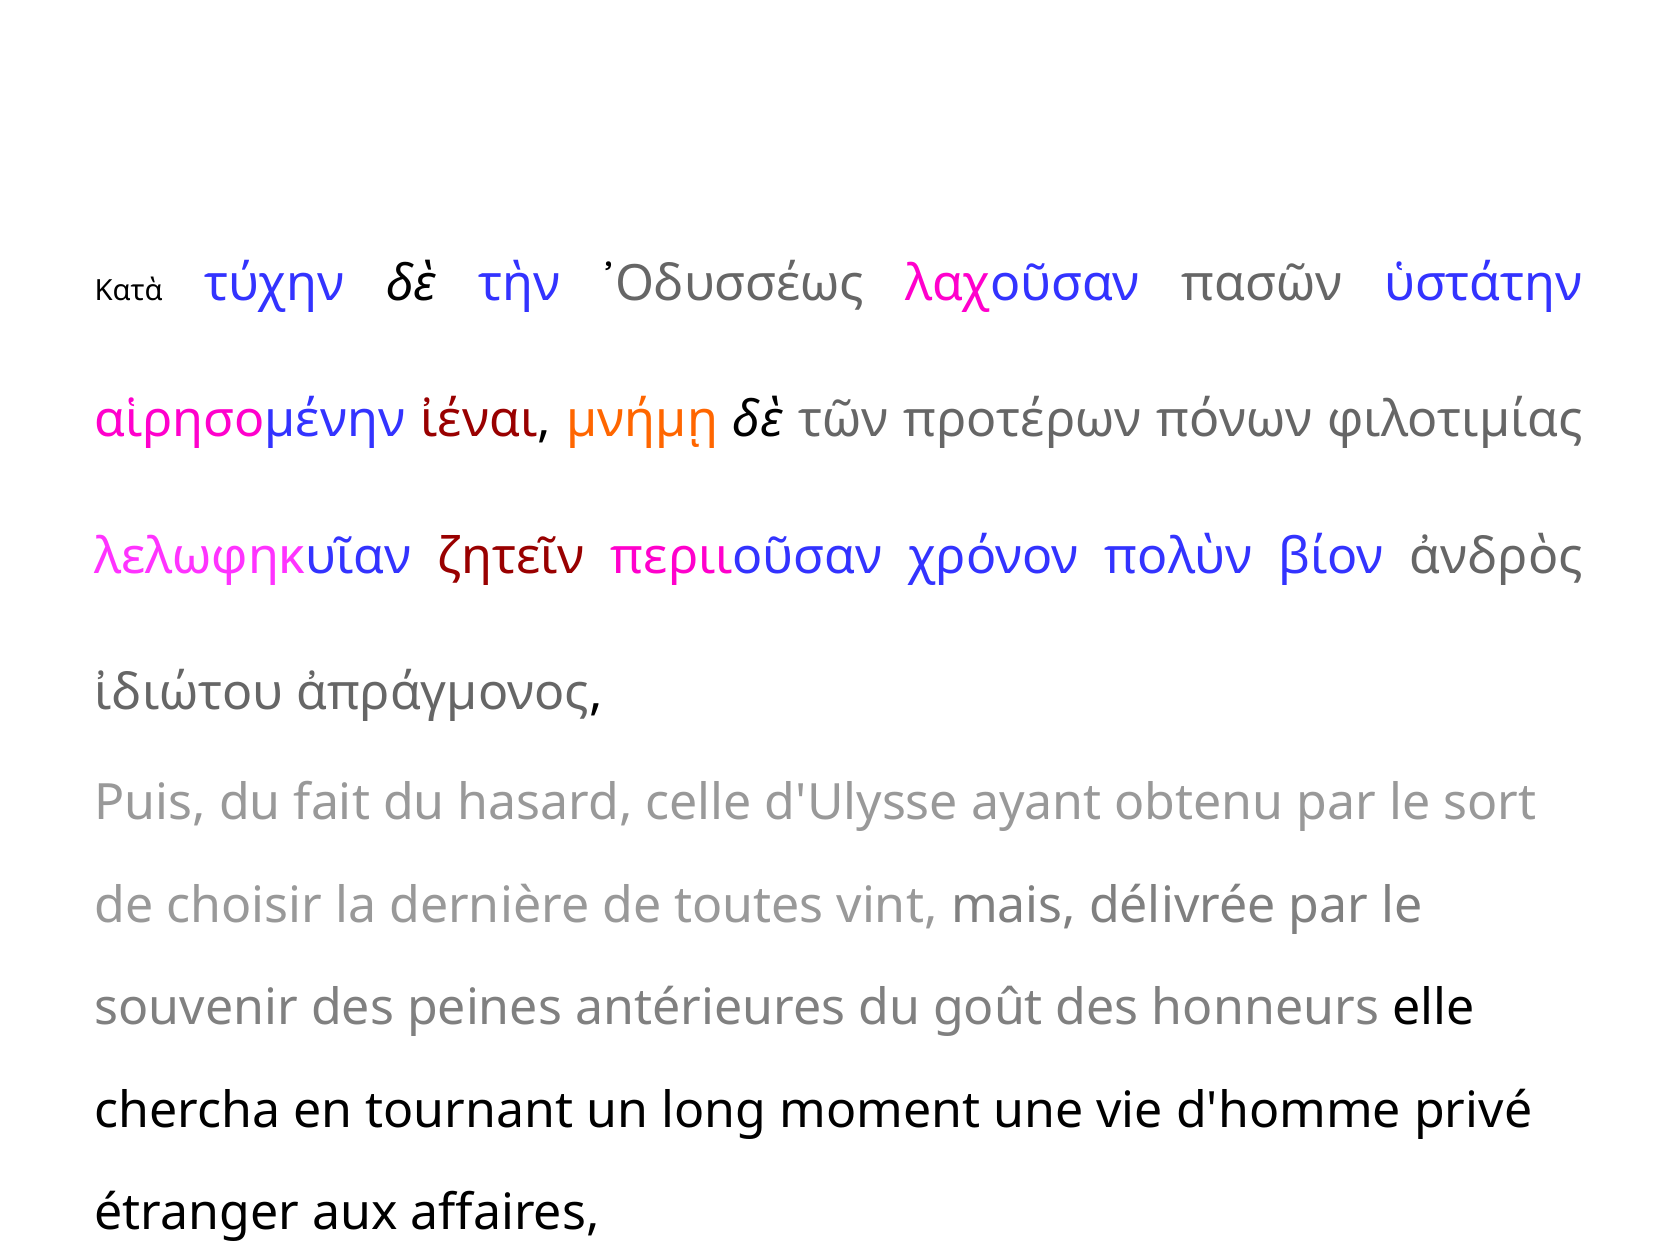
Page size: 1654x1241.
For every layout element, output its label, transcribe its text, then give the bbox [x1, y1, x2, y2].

title Κατὰ τύχην δὲ τὴν ᾿Οδυσσέως λαχοῦσαν πασῶν ὑστάτην αἱρησομένην ἰέναι, μνήμῃ δὲ τῶν προτέρων πόνων φιλοτιμίας λελωφηκυῖαν ζητεῖν περιιοῦσαν χρόνον πολὺν βίον ἀνδρὸς ἰδιώτου ἀπράγμονος, [94, 192, 1583, 711]
list Puis, du fait du hasard, celle d'Ulysse ayant obtenu par le sort de choisir la dernière de toutes vint, mais, délivrée par le souvenir des peines antérieures du goût des honneurs elle chercha en tournant un long moment une vie d'homme privé étranger aux affaires, [94, 732, 1583, 1155]
